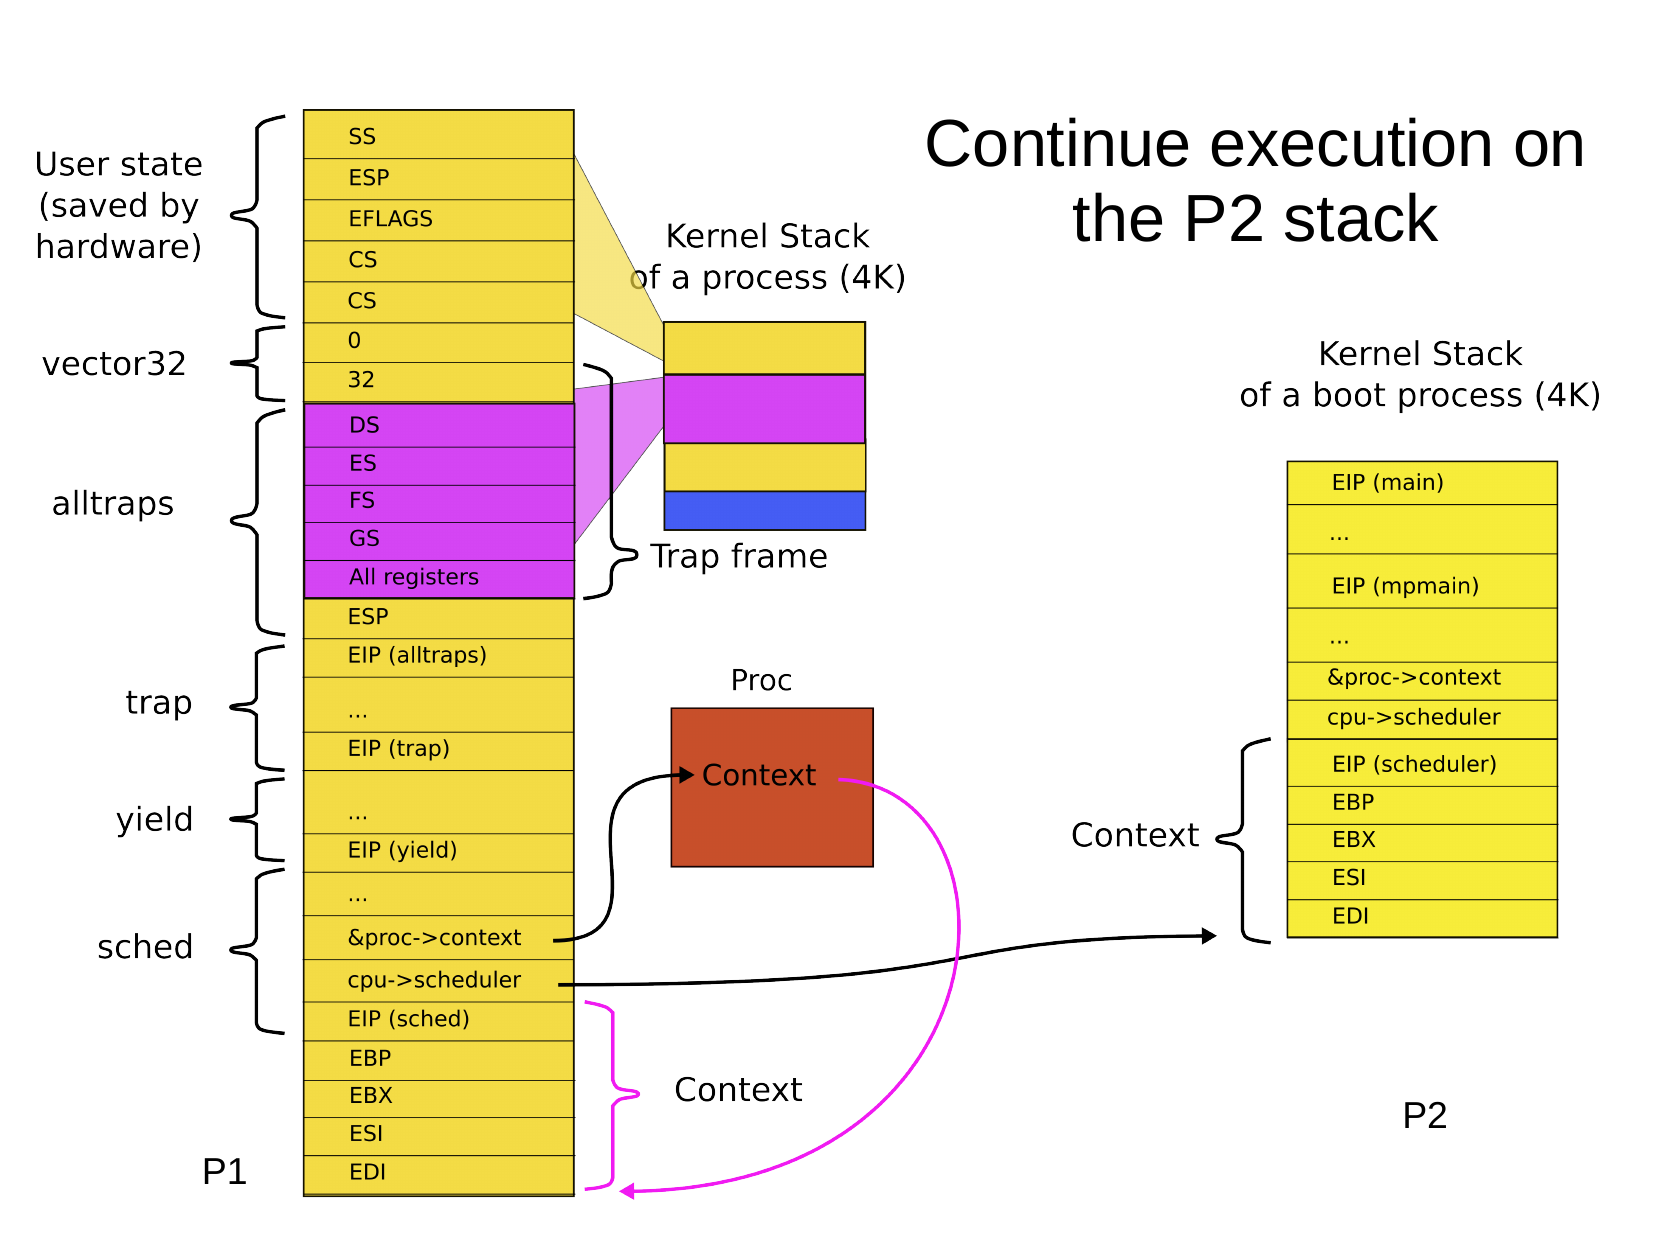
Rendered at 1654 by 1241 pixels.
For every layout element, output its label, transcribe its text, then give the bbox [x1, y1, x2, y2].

list Continue execution on the P2 stack [900, 105, 1613, 301]
text_box P1 [187, 1143, 263, 1201]
picture [37, 109, 1599, 1201]
text_box P2 [1387, 1087, 1463, 1145]
